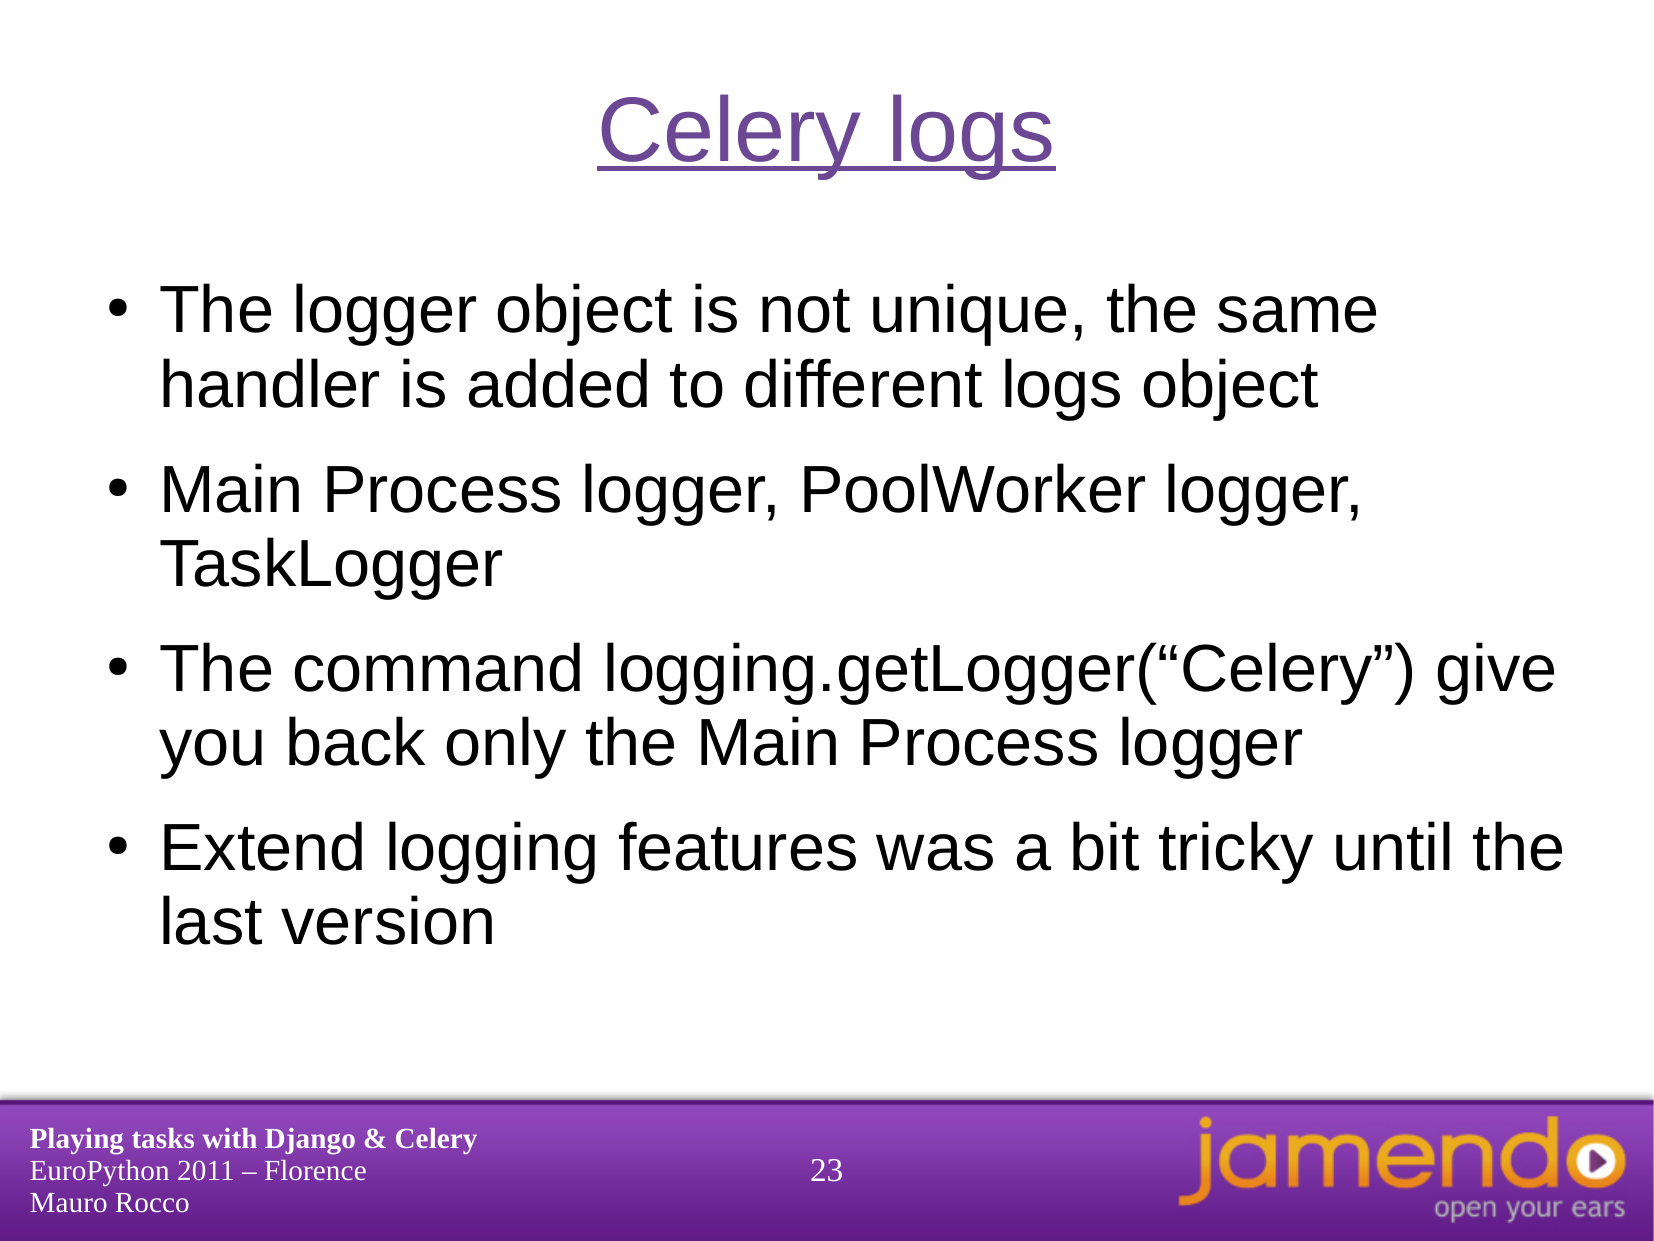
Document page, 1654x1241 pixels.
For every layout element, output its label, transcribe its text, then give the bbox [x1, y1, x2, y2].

title Celery logs [82, 25, 1571, 233]
picture [0, 0, 1654, 1241]
list The logger object is not unique, the same handler is added to different logs object Main Process logger, PoolWorker logger, TaskLogger The command logging.getLogger(“Celery”) give you back only the Main Process logger Extend logging features was a bit tricky until the last version [88, 272, 1571, 1016]
